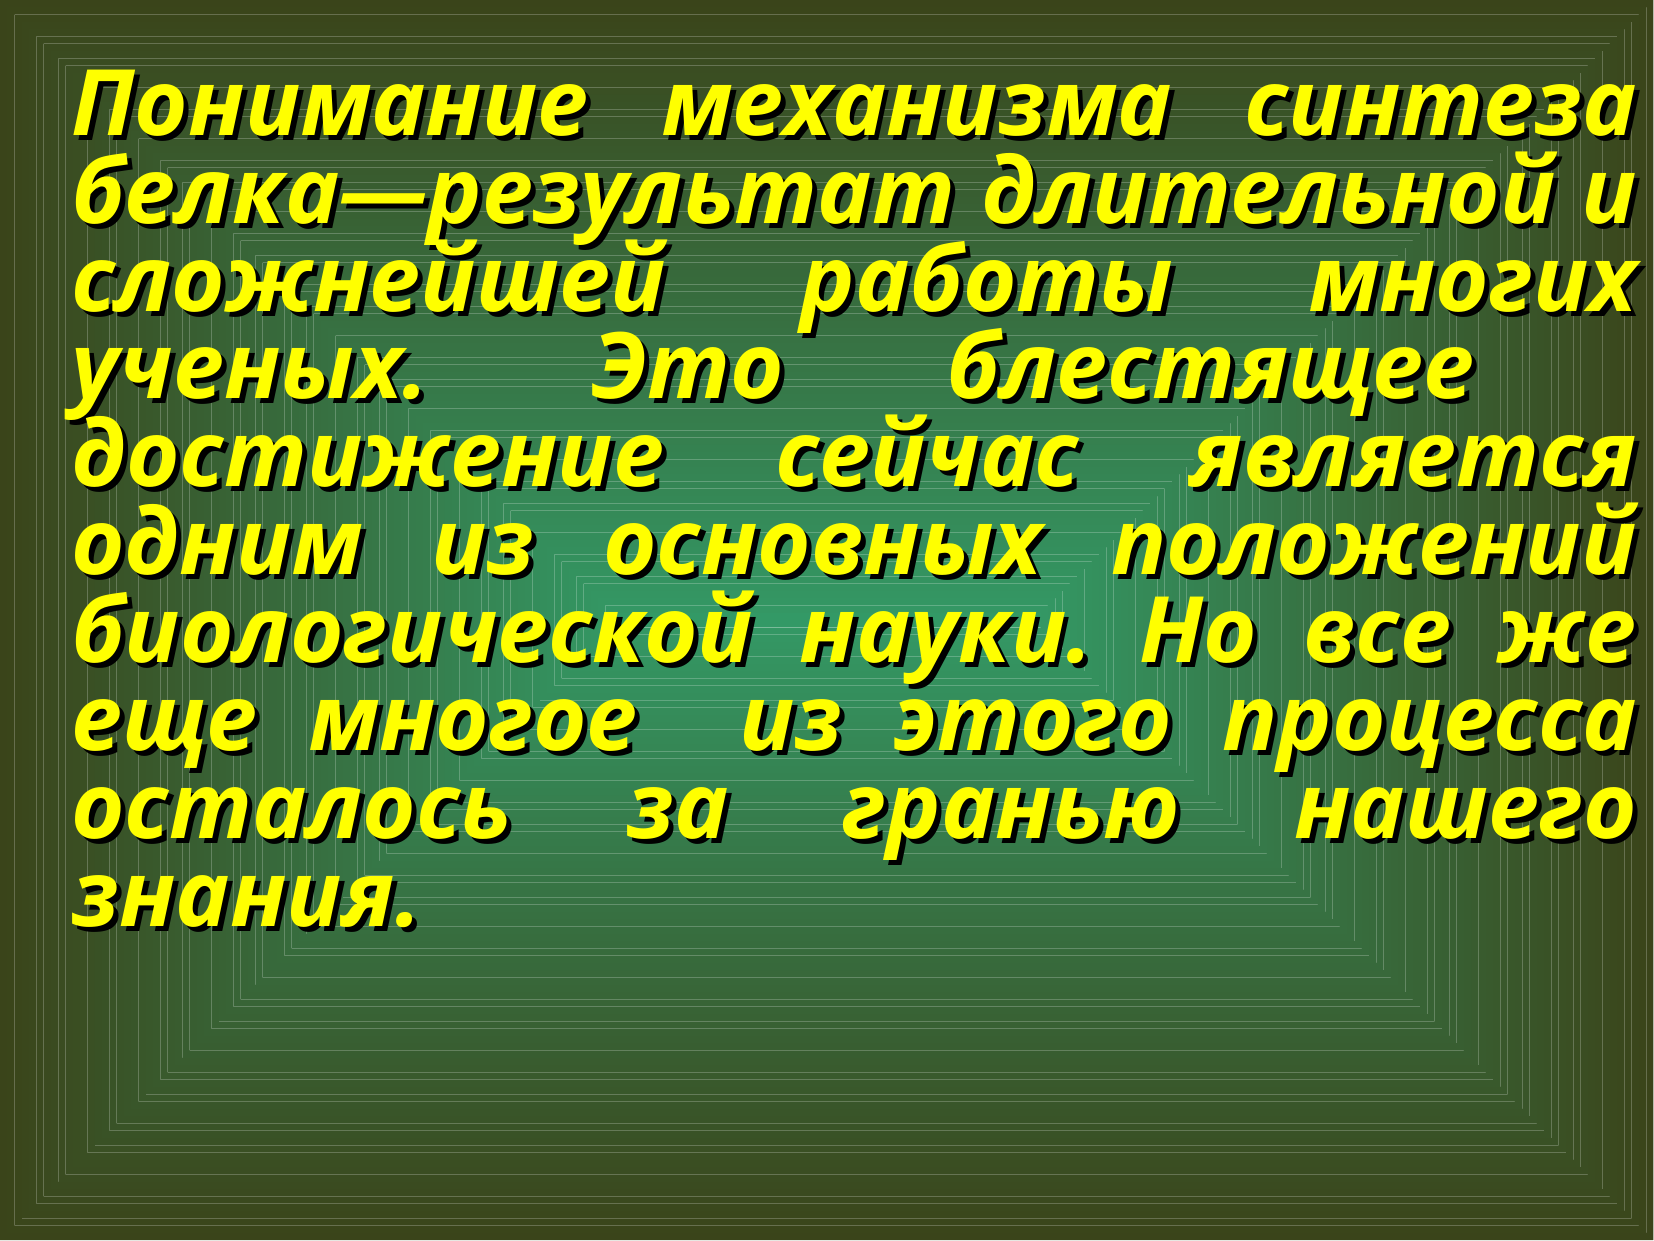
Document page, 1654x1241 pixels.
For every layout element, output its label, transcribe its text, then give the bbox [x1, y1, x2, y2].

text_box Понимание механизма синтеза белка—результат длительной и сложнейшей работы многих ученых. Это блестящее достижение сейчас является одним из основных положений биологической науки. Но все же еще многое из этого процесса осталось за гранью нашего знания. [0, 0, 1654, 910]
